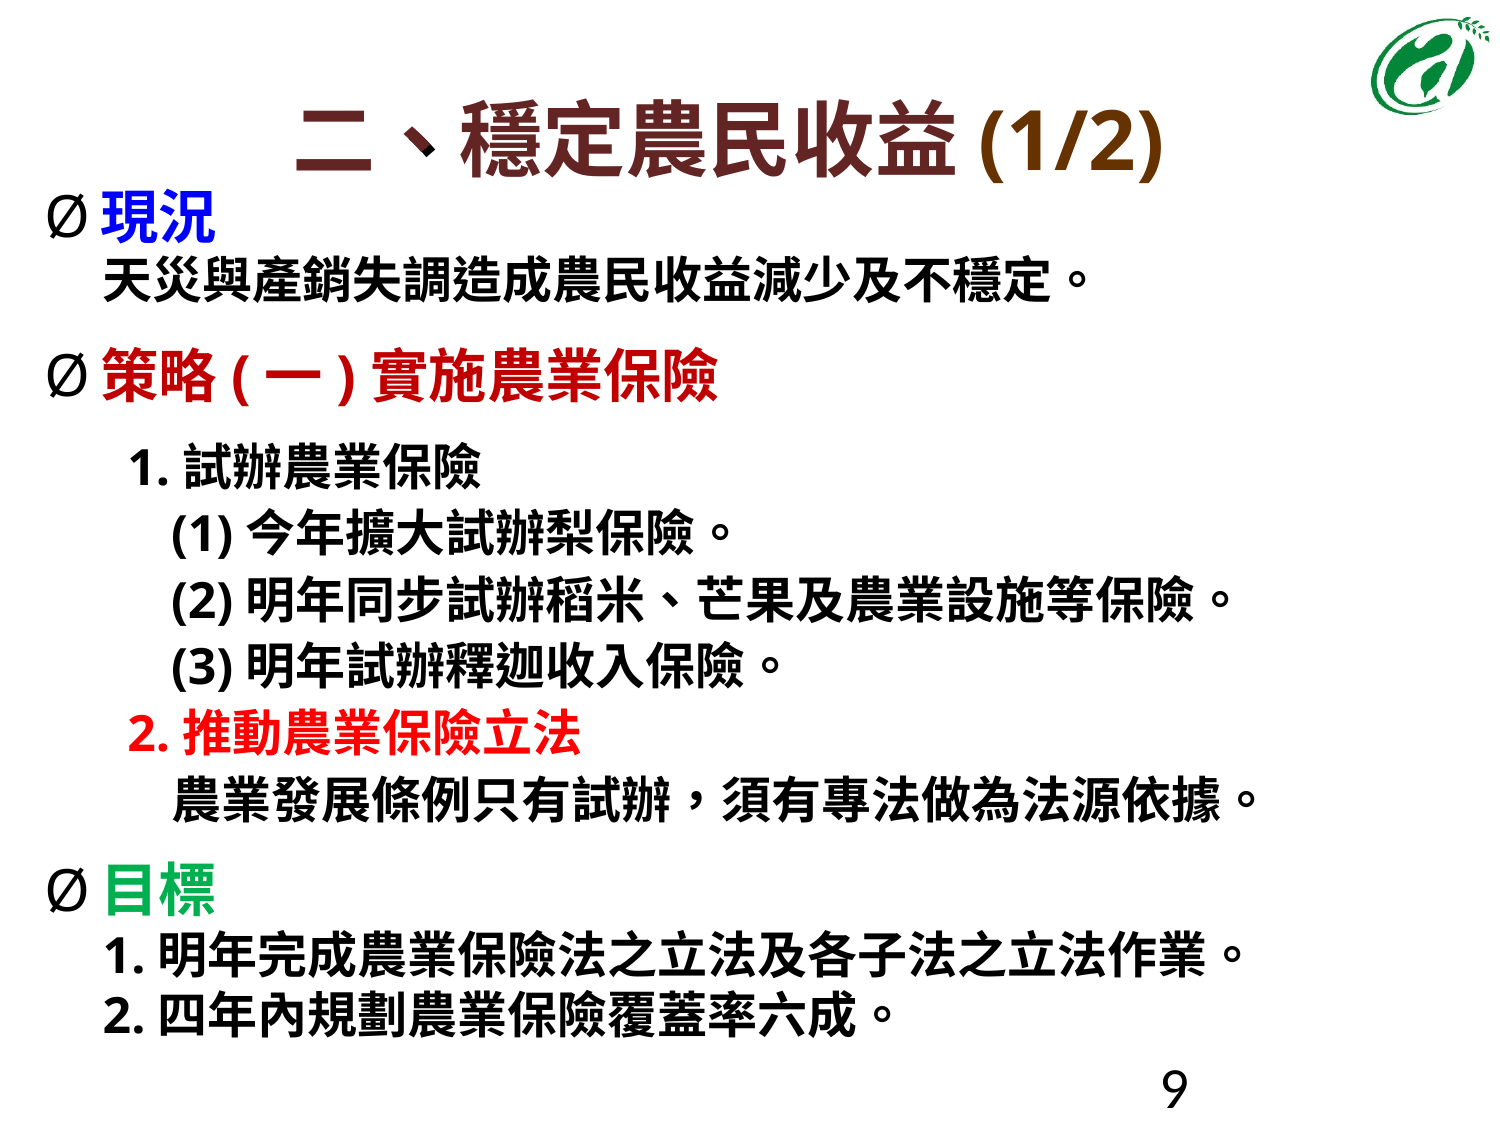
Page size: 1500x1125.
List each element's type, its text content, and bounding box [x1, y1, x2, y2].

text_box 目標 1.明年完成農業保險法之立法及各子法之立法作業。 2.四年內規劃農業保險覆蓋率六成。 [29, 846, 1424, 1009]
text_box 二、穩定農民收益(1/2) [277, 79, 1398, 172]
list 策略(一)實施農業保險 [29, 374, 756, 421]
text_box 現況 天災與產銷失調造成農民收益減少及不穩定。 [29, 172, 1432, 374]
picture [1361, 3, 1497, 126]
text_box 1.試辦農業保險 (1)今年擴大試辦梨保險。 (2)明年同步試辦稻米、芒果及農業設施等保險。 (3)明年試辦釋迦收入保險。 2.推動農業保險立法 農業發展條例只有試辦，須有專法做為法源依據。 [112, 420, 1447, 840]
text_box [1144, 1042, 1495, 1103]
